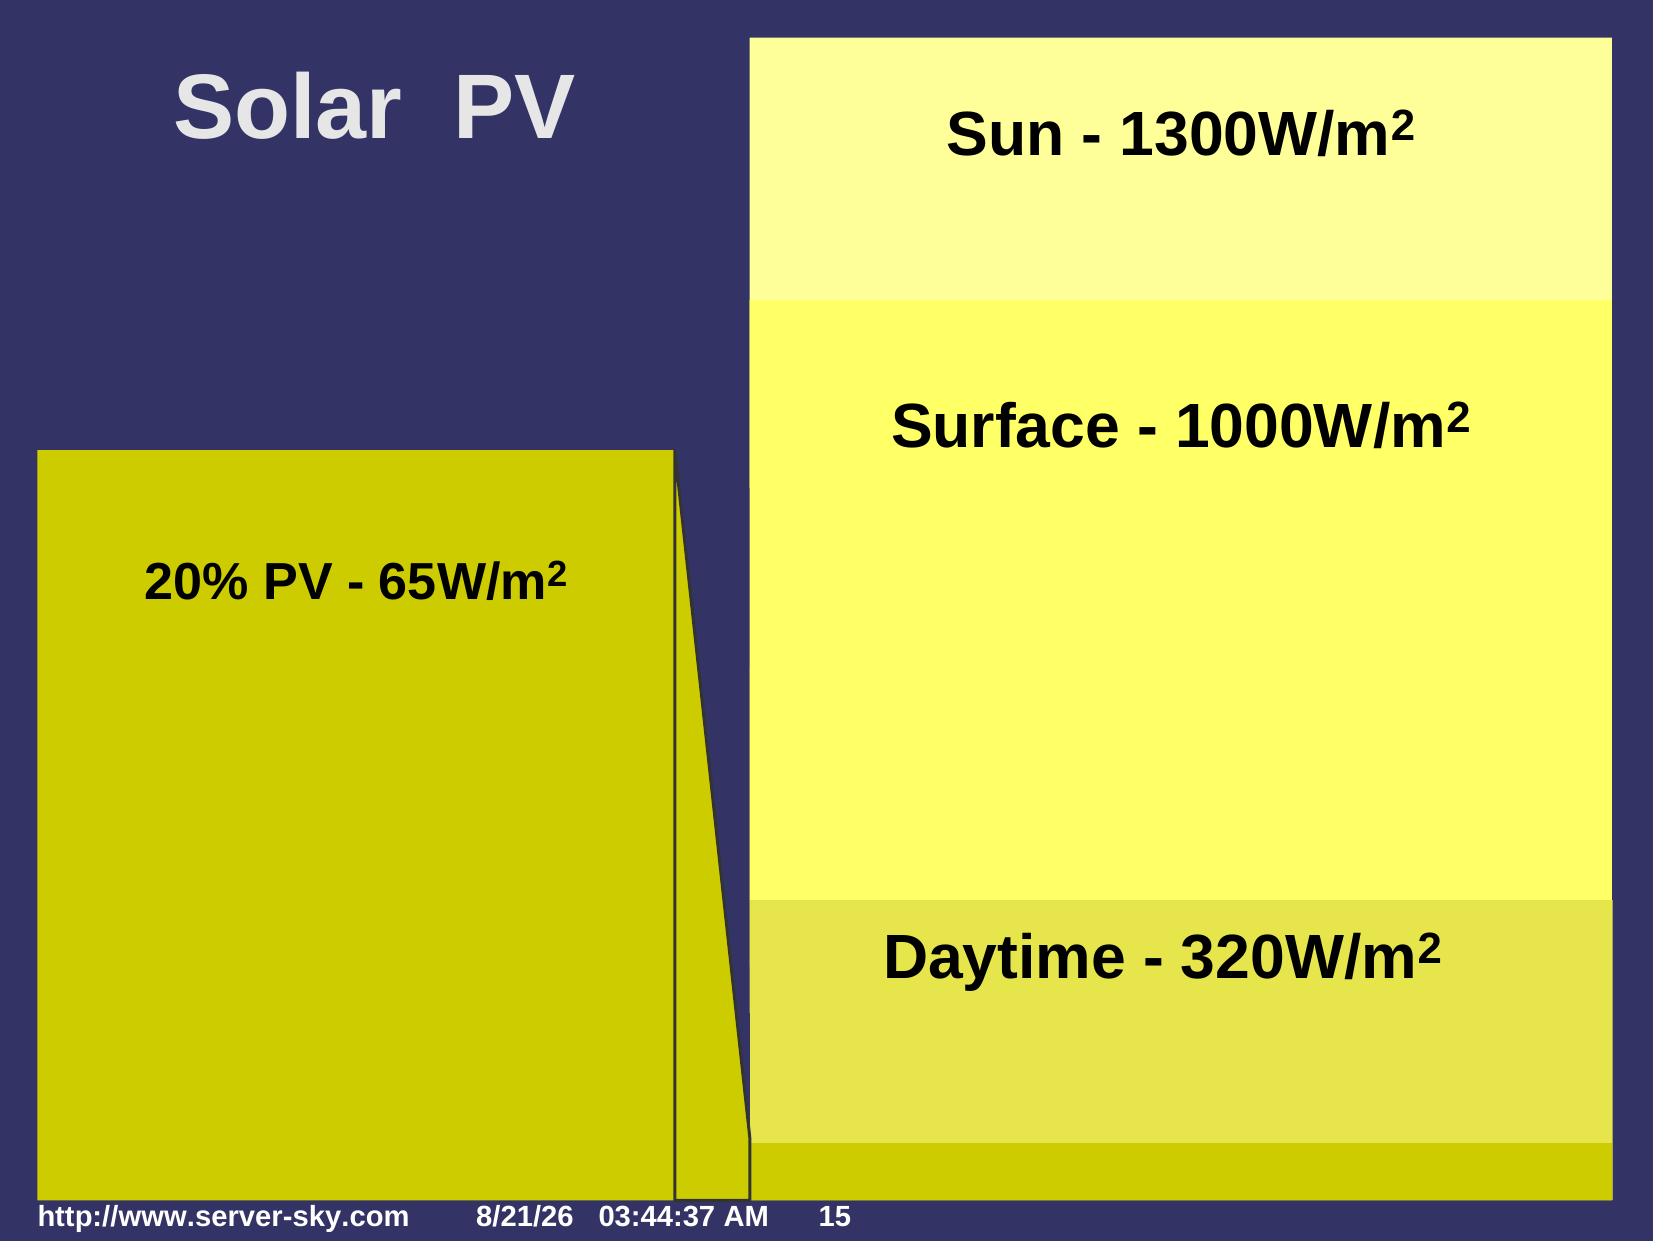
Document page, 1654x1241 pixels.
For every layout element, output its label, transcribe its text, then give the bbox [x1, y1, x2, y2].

text_box Sun - 1300W/m2 [749, 37, 1612, 300]
title Solar PV [0, 37, 750, 177]
text_box [674, 450, 1613, 1201]
text_box 20% PV - 65W/m2 [37, 450, 674, 1201]
text_box Surface - 1000W/m2 [749, 300, 1612, 900]
text_box Daytime - 320W/m2 [749, 900, 1612, 1013]
